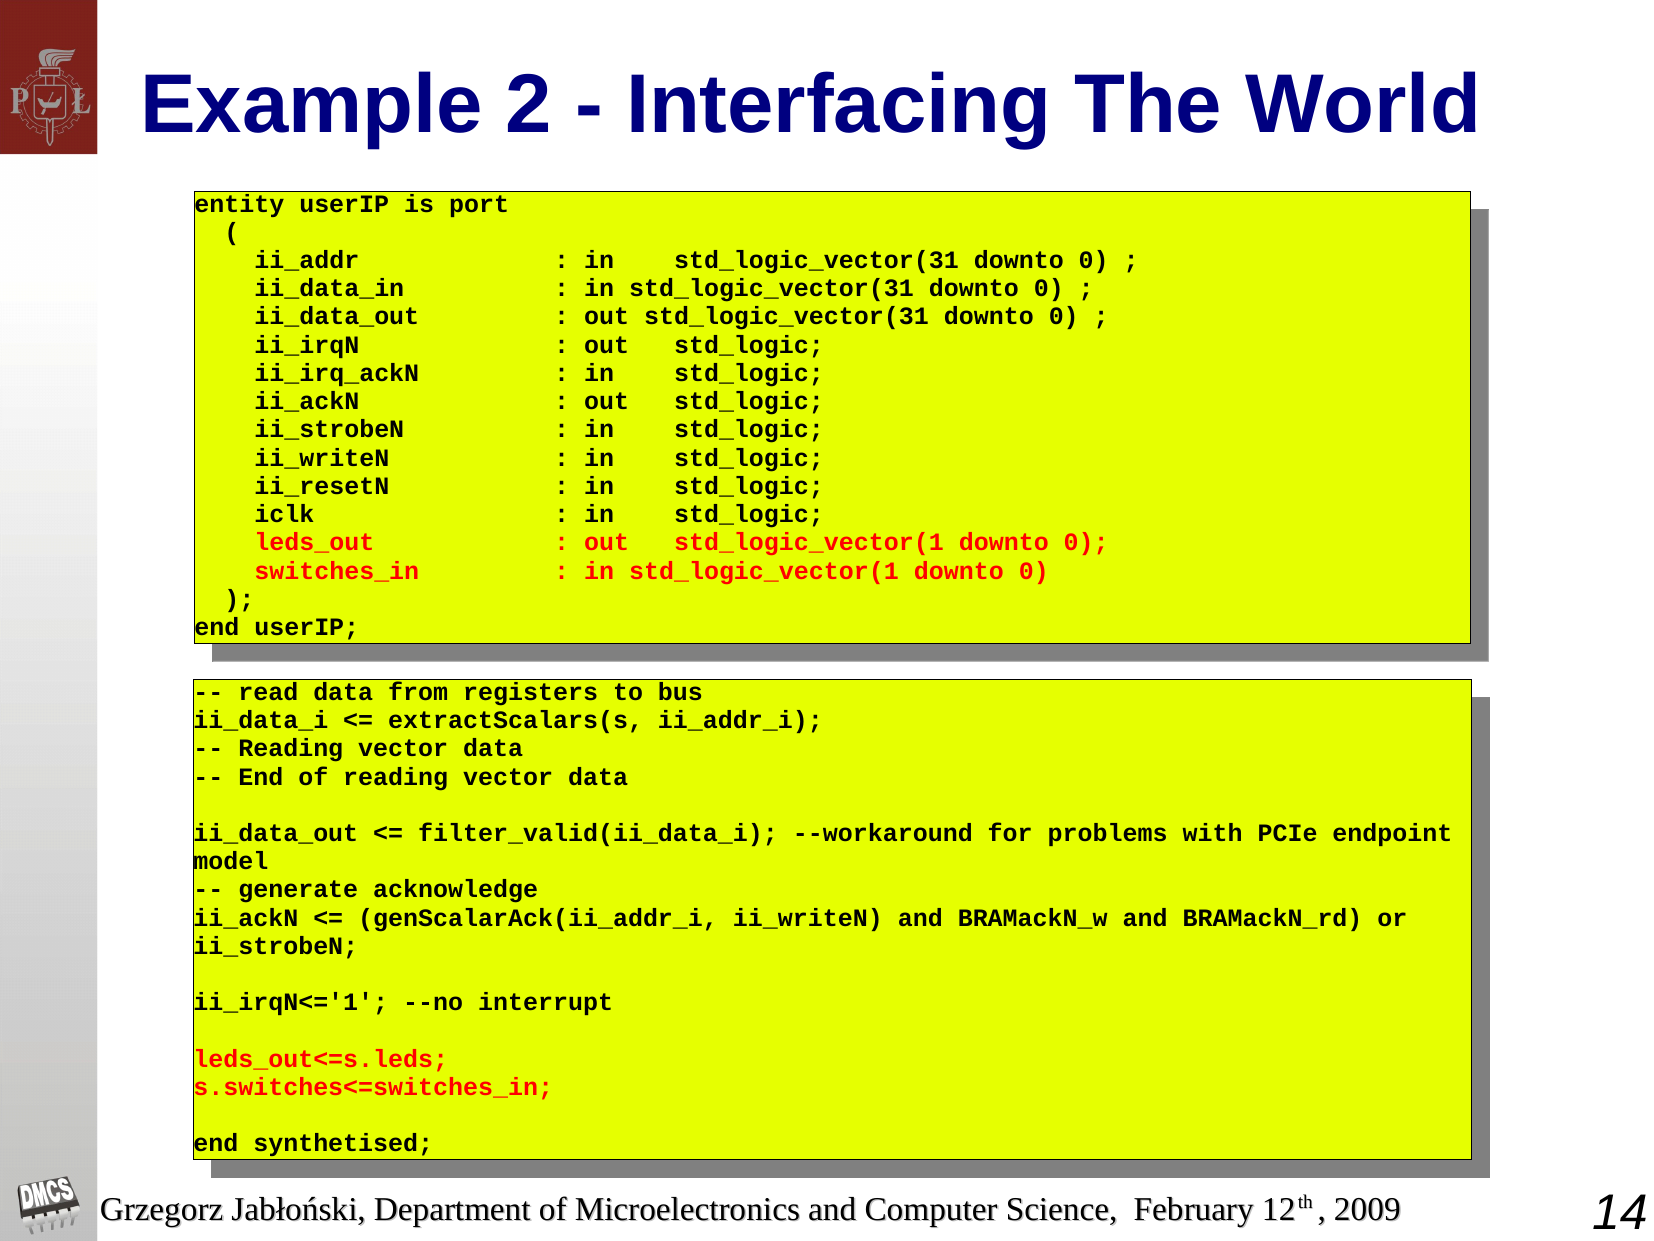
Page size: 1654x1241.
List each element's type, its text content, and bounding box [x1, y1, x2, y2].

text_box entity userIP is port ( ii_addr : in std_logic_vector(31 downto 0) ; ii_data_in : in std_logic_vector(31 downto 0) ; ii_data_out : out std_logic_vector(31 downto 0) ; ii_irqN : out std_logic; ii_irq_ackN : in std_logic; ii_ackN : out std_logic; ii_strobeN : in std_logic; ii_writeN : in std_logic; ii_resetN : in std_logic; iclk : in std_logic; leds_out : out std_logic_vector(1 downto 0); switches_in : in std_logic_vector(1 downto 0) ); end userIP; [194, 191, 1471, 644]
title Example 2 - Interfacing The World [98, 0, 1525, 208]
text_box -- read data from registers to bus ii_data_i <= extractScalars(s, ii_addr_i); -- Reading vector data -- End of reading vector data ii_data_out <= filter_valid(ii_data_i); --workaround for problems with PCIe endpoint model -- generate acknowledge ii_ackN <= (genScalarAck(ii_addr_i, ii_writeN) and BRAMackN_w and BRAMackN_rd) or ii_strobeN; ii_irqN<='1'; --no interrupt leds_out<=s.leds; s.switches<=switches_in; end synthetised; [193, 679, 1472, 1160]
